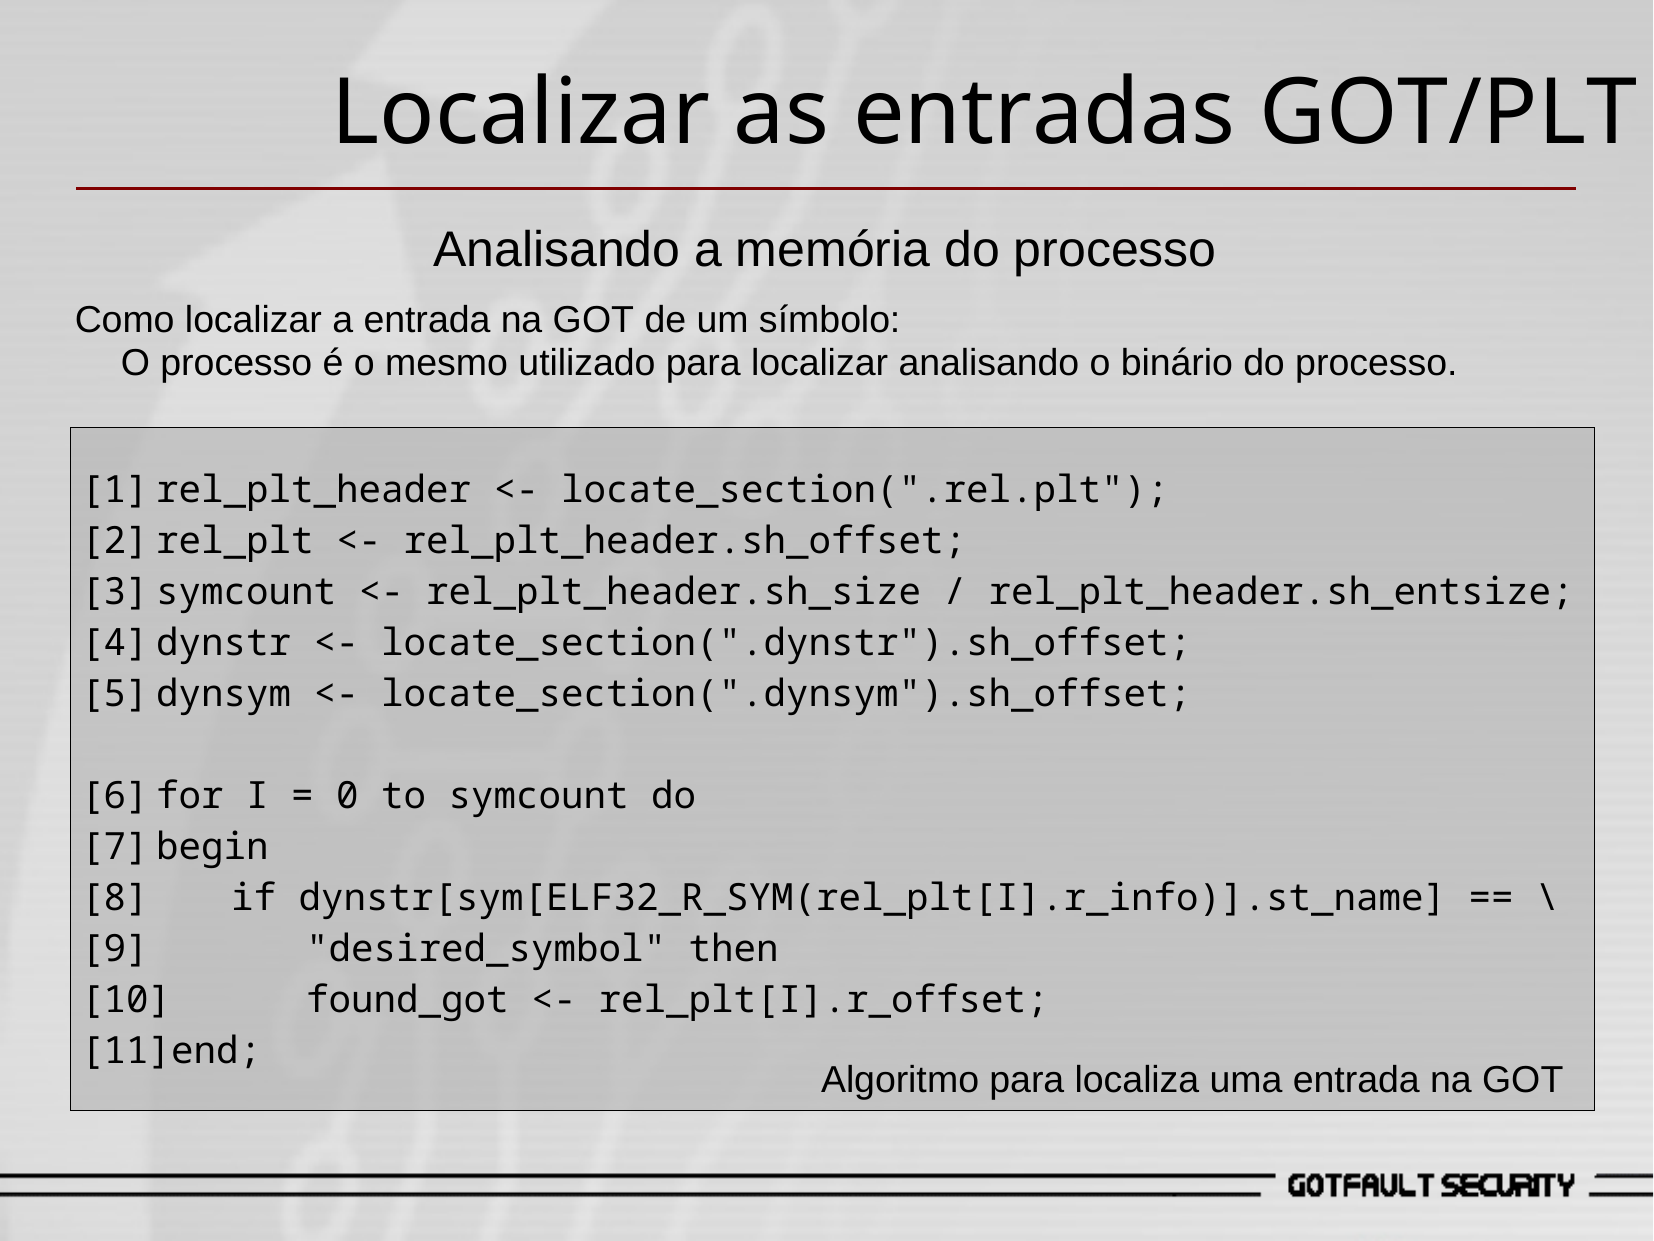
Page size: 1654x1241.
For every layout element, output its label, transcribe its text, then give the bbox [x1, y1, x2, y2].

text_box Analisando a memória do processo [52, 213, 1598, 291]
text_box Como localizar a entrada na GOT de um símbolo: O processo é o mesmo utilizado para localizar analisando o binário do processo. [60, 291, 1576, 400]
text_box Localizar as entradas GOT/PLT [15, 38, 1653, 196]
text_box Algoritmo para localiza uma entrada na GOT [810, 1055, 1584, 1117]
picture [0, 0, 1654, 1241]
text_box [1] rel_plt_header <- locate_section(".rel.plt"); [2] rel_plt <- rel_plt_header.sh_offset; [3] symcount <- rel_plt_header.sh_size / rel_plt_header.sh_entsize; [4] dynstr <- locate_section(".dynstr").sh_offset; [5] dynsym <- locate_section(".dynsym").sh_offset; [6] for I = 0 to symcount do [7] begin [8] if dynstr[sym[ELF32_R_SYM(rel_plt[I].r_info)].st_name] == \ [9] "desired_symbol" then [10] found_got <- rel_plt[I].r_offset; [11]end; [70, 427, 1595, 1111]
